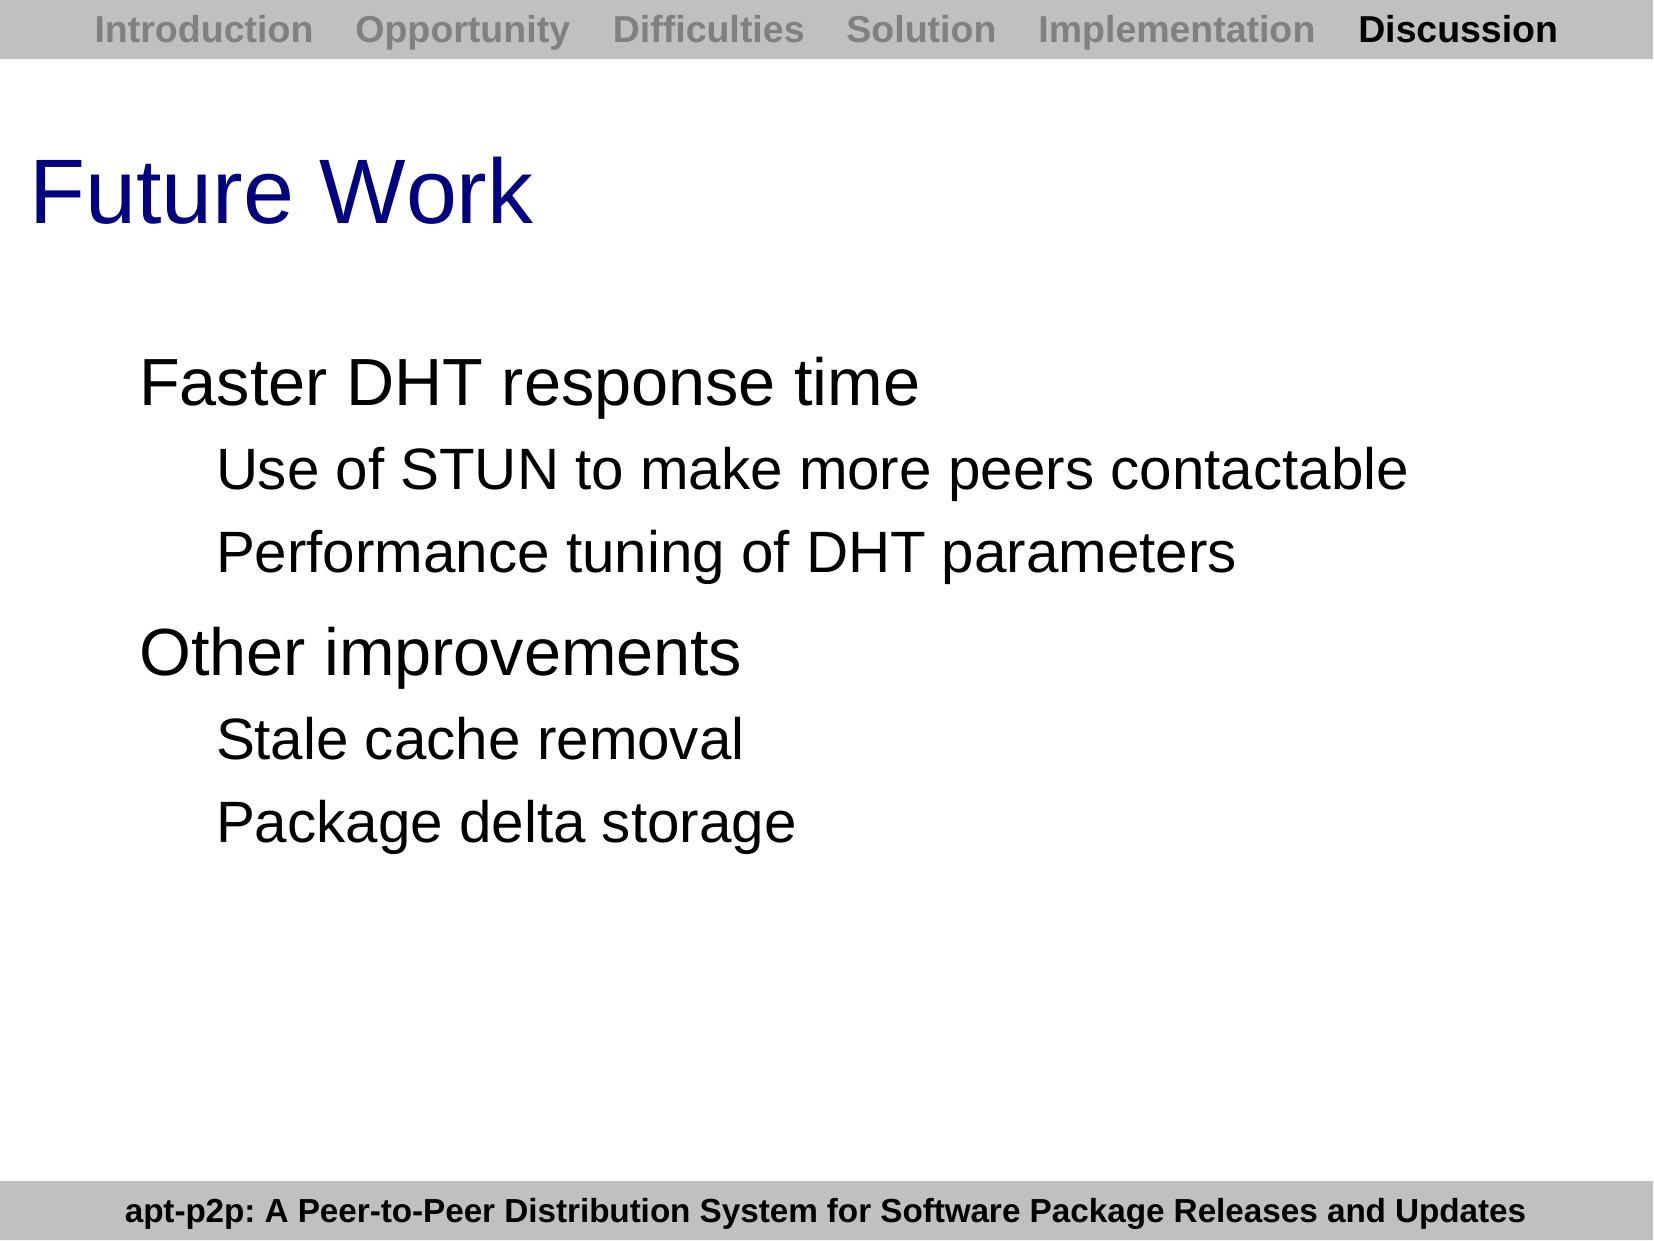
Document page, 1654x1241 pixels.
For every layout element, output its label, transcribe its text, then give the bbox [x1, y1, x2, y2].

title Future Work [29, 88, 1442, 296]
list Faster DHT response time Use of STUN to make more peers contactable Performance tuning of DHT parameters Other improvements Stale cache removal Package delta storage [121, 344, 1534, 1127]
